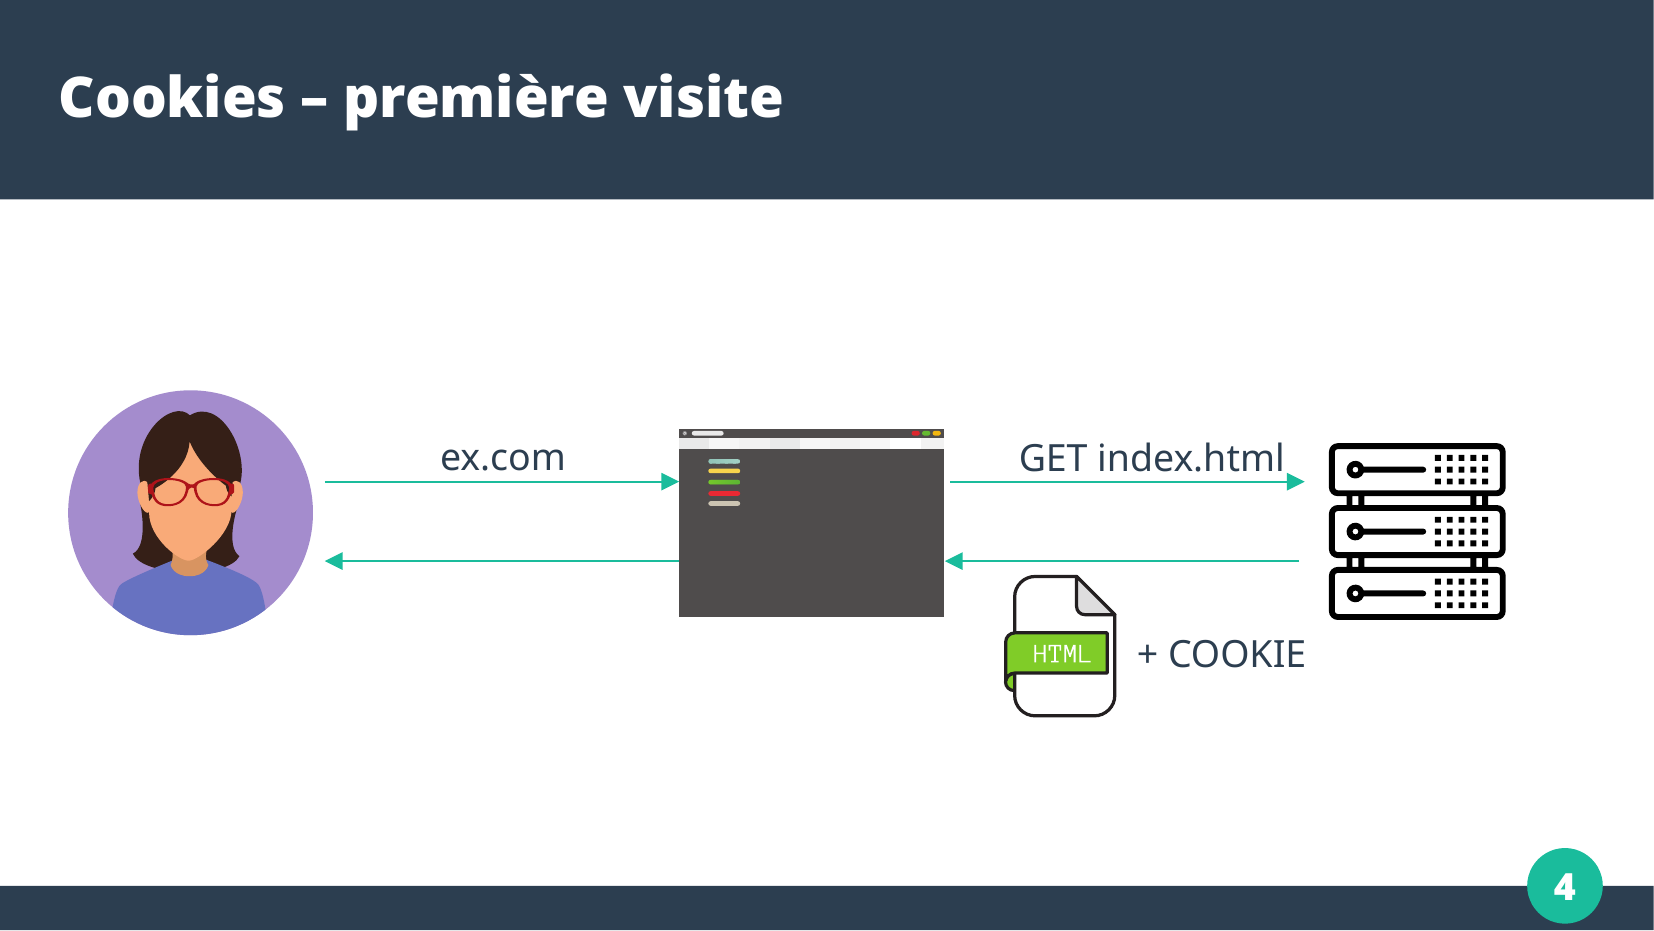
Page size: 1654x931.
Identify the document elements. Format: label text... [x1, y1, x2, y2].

picture [67, 383, 313, 636]
text_box + COOKIE [1122, 620, 1340, 686]
picture [1003, 531, 1123, 737]
title Cookies – première visite [59, 37, 1595, 155]
picture [679, 429, 945, 617]
text_box GET index.html [1003, 424, 1322, 491]
picture [1328, 442, 1506, 621]
text_box ex.com [425, 423, 592, 490]
